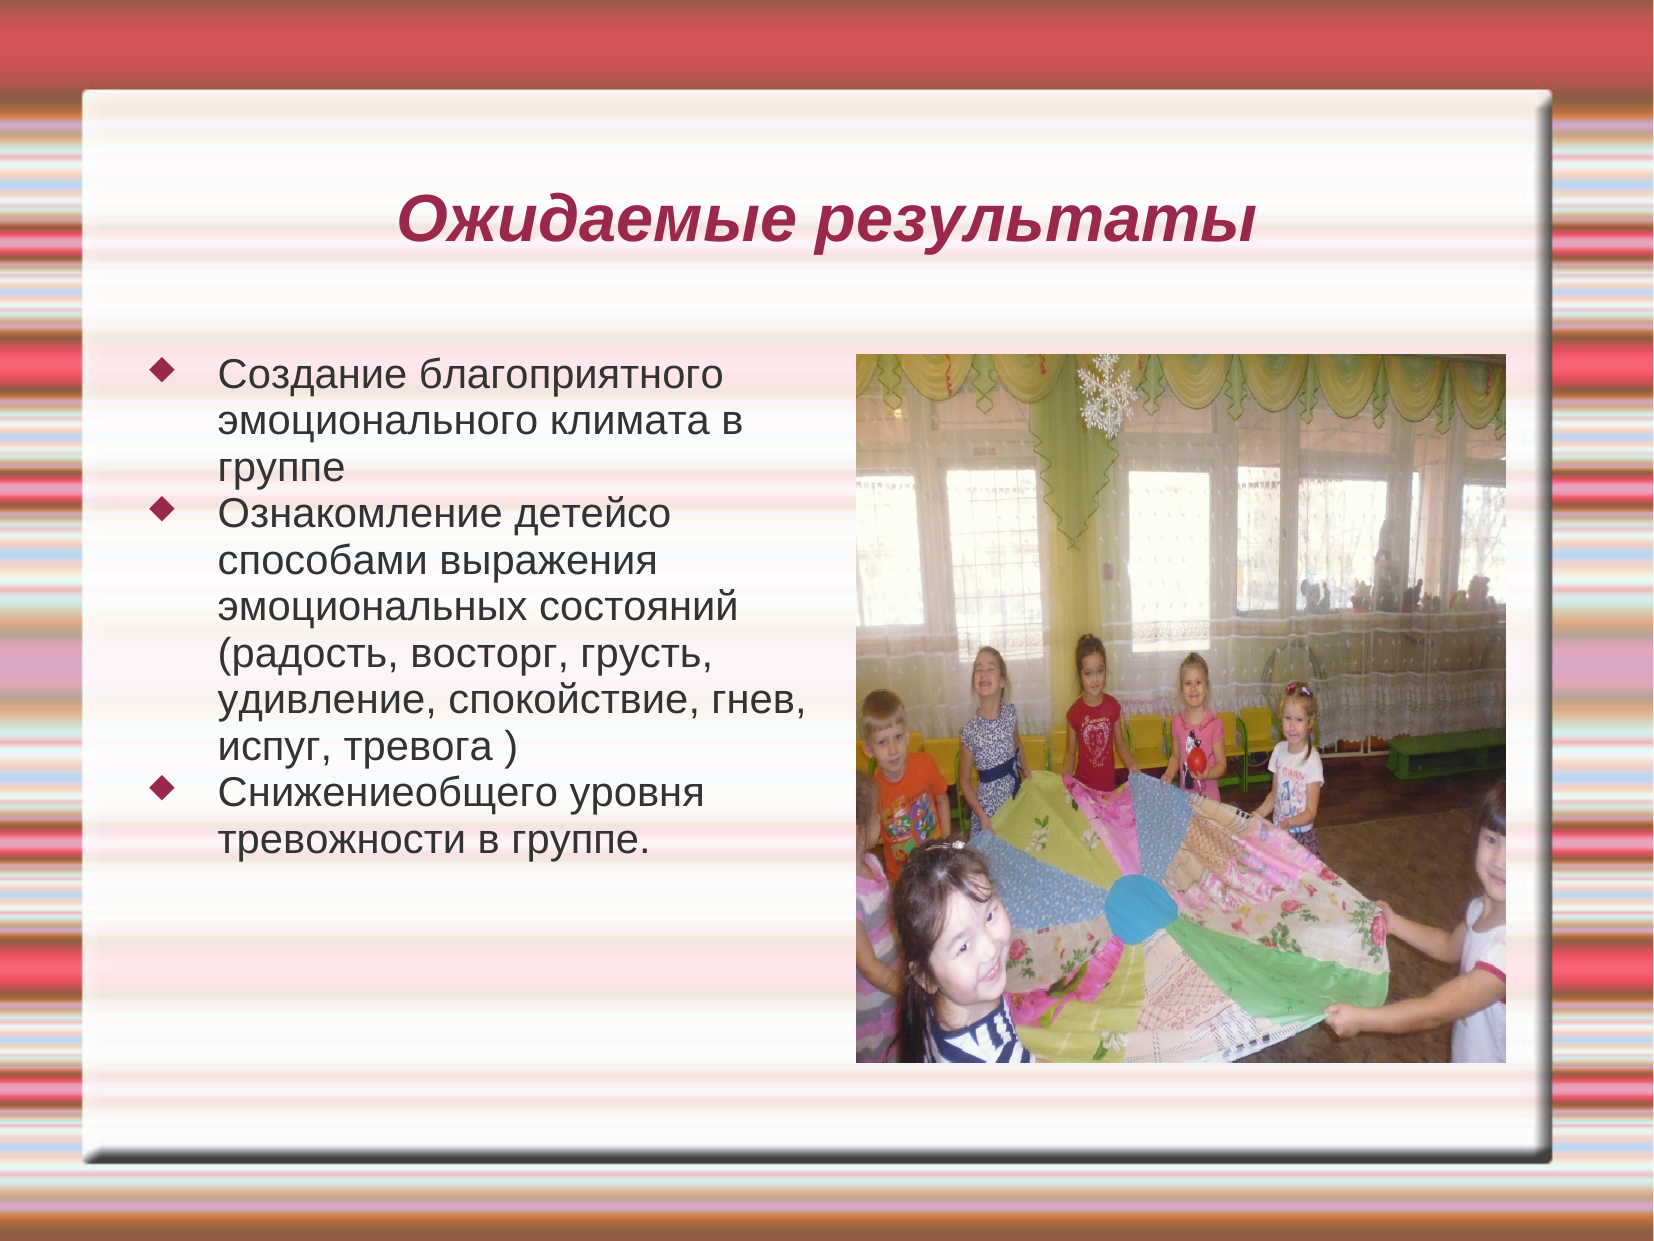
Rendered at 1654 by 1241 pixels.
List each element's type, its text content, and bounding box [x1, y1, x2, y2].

picture [0, 0, 1654, 1241]
list Создание благоприятного эмоционального климата в группе Ознакомление детейсо способами выражения эмоциональных состояний (радость, восторг, грусть, удивление, спокойствие, гнев, испуг, тревога ) Снижениеобщего уровня тревожности в группе. [134, 350, 809, 1132]
title Ожидаемые результаты [121, 114, 1534, 322]
